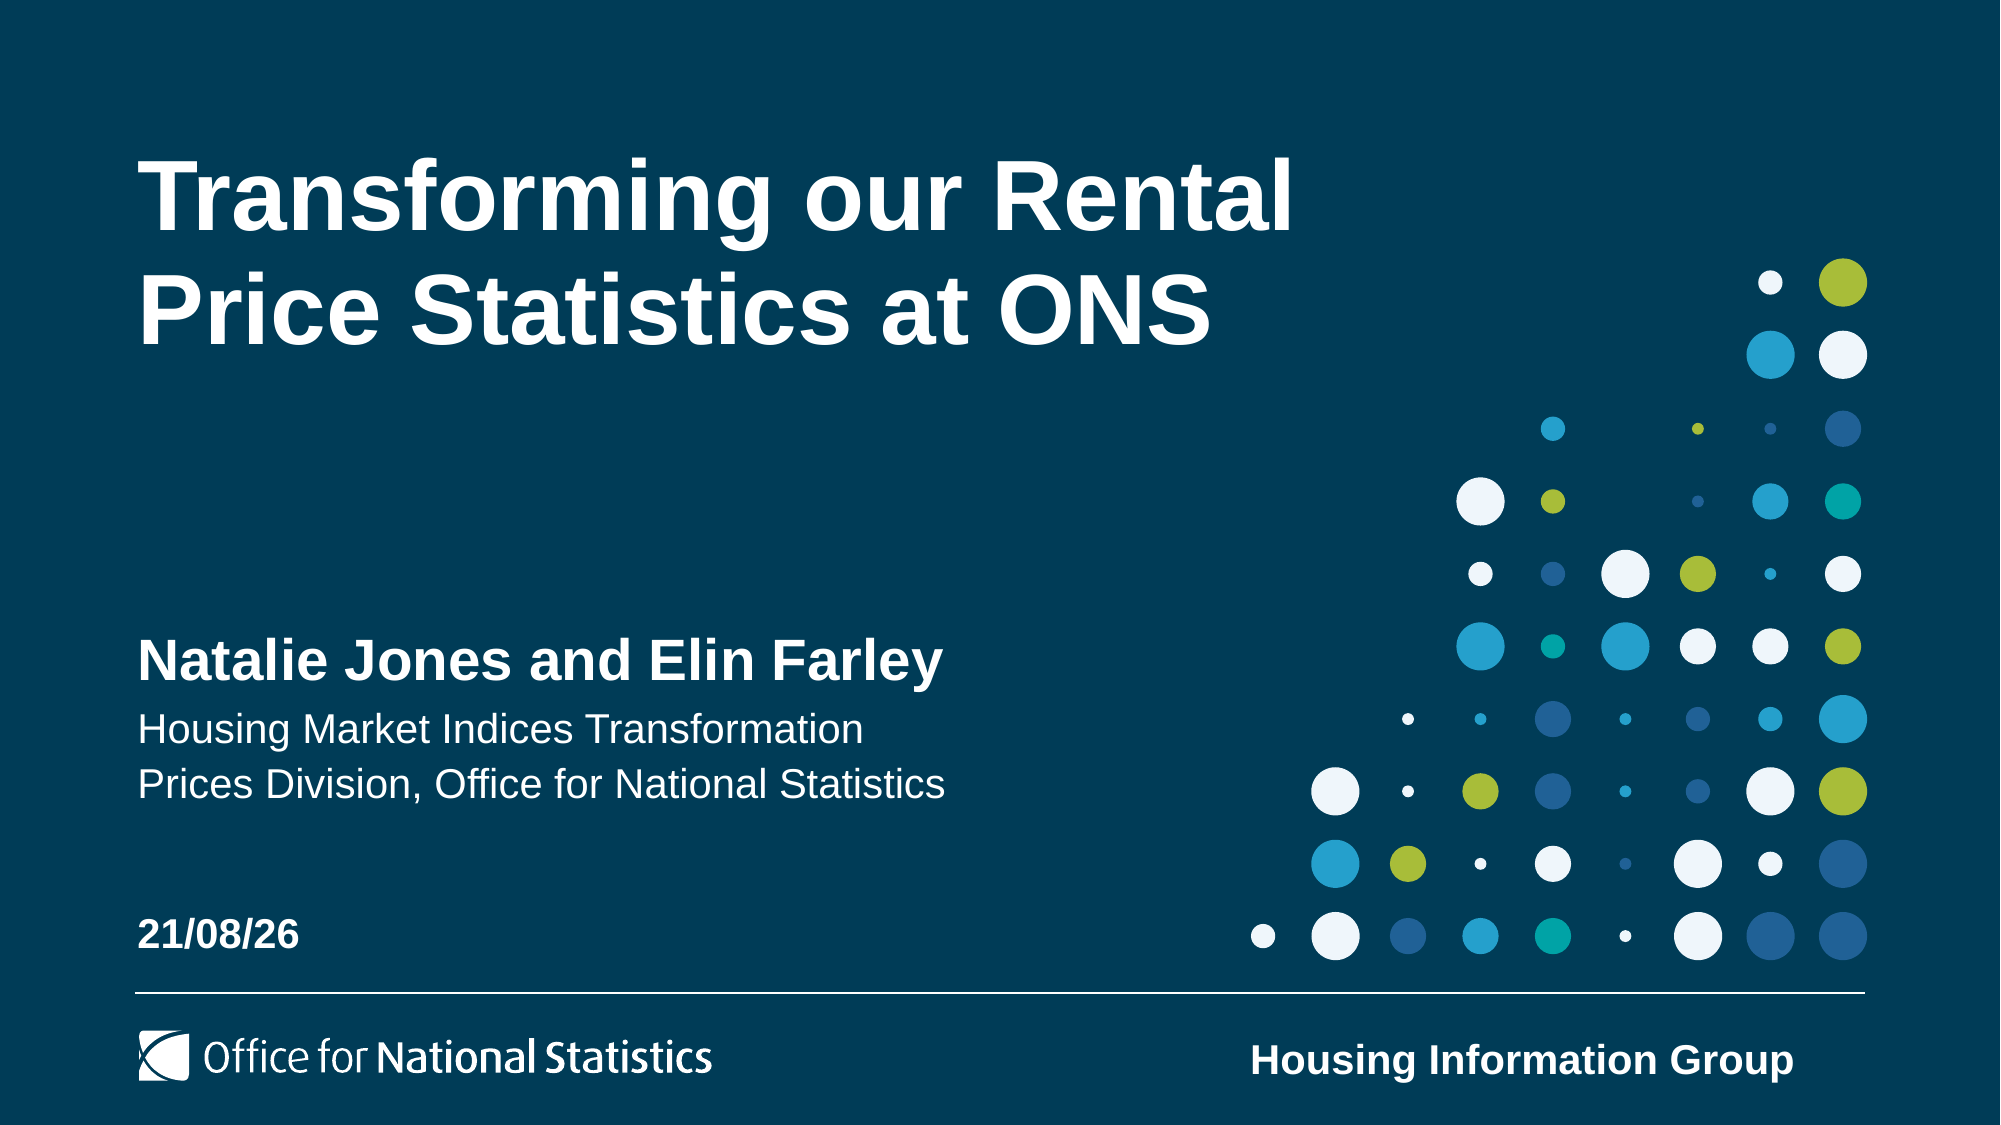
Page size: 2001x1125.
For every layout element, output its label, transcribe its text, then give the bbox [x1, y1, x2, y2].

text_box 22 September 2023 [137, 899, 588, 960]
list Housing Market Indices Transformation Prices Division, Office for National Statistics [137, 697, 1193, 804]
list Natalie Jones and Elin Farley [137, 619, 1193, 692]
text_box Housing Information Group [1235, 1025, 1866, 1086]
title Transforming our Rental Price Statistics at ONS [137, 139, 1323, 574]
